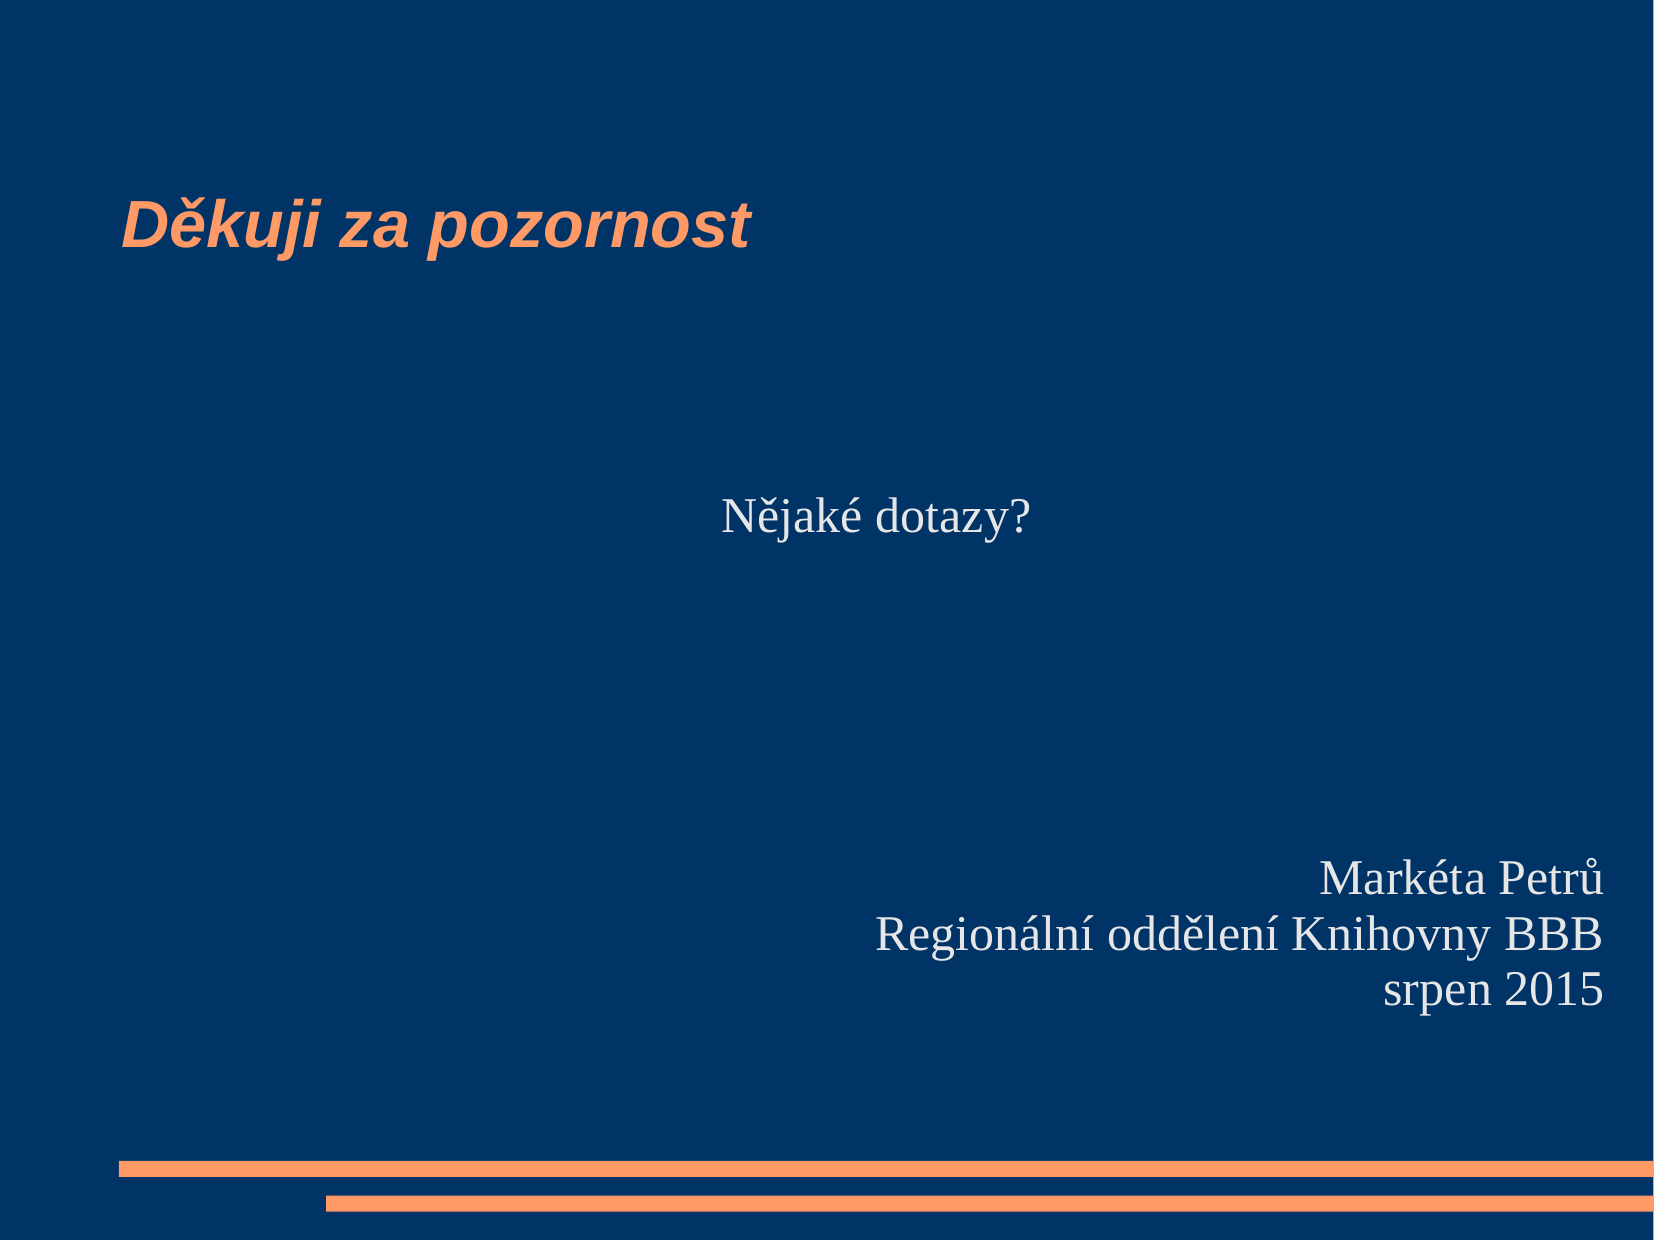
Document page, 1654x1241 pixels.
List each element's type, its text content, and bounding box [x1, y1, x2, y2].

title Děkuji za pozornost [121, 37, 1534, 263]
list Nějaké dotazy? [121, 322, 1561, 709]
list Markéta Petrů Regionální oddělení Knihovny BBB srpen 2015 [165, 850, 1605, 1237]
